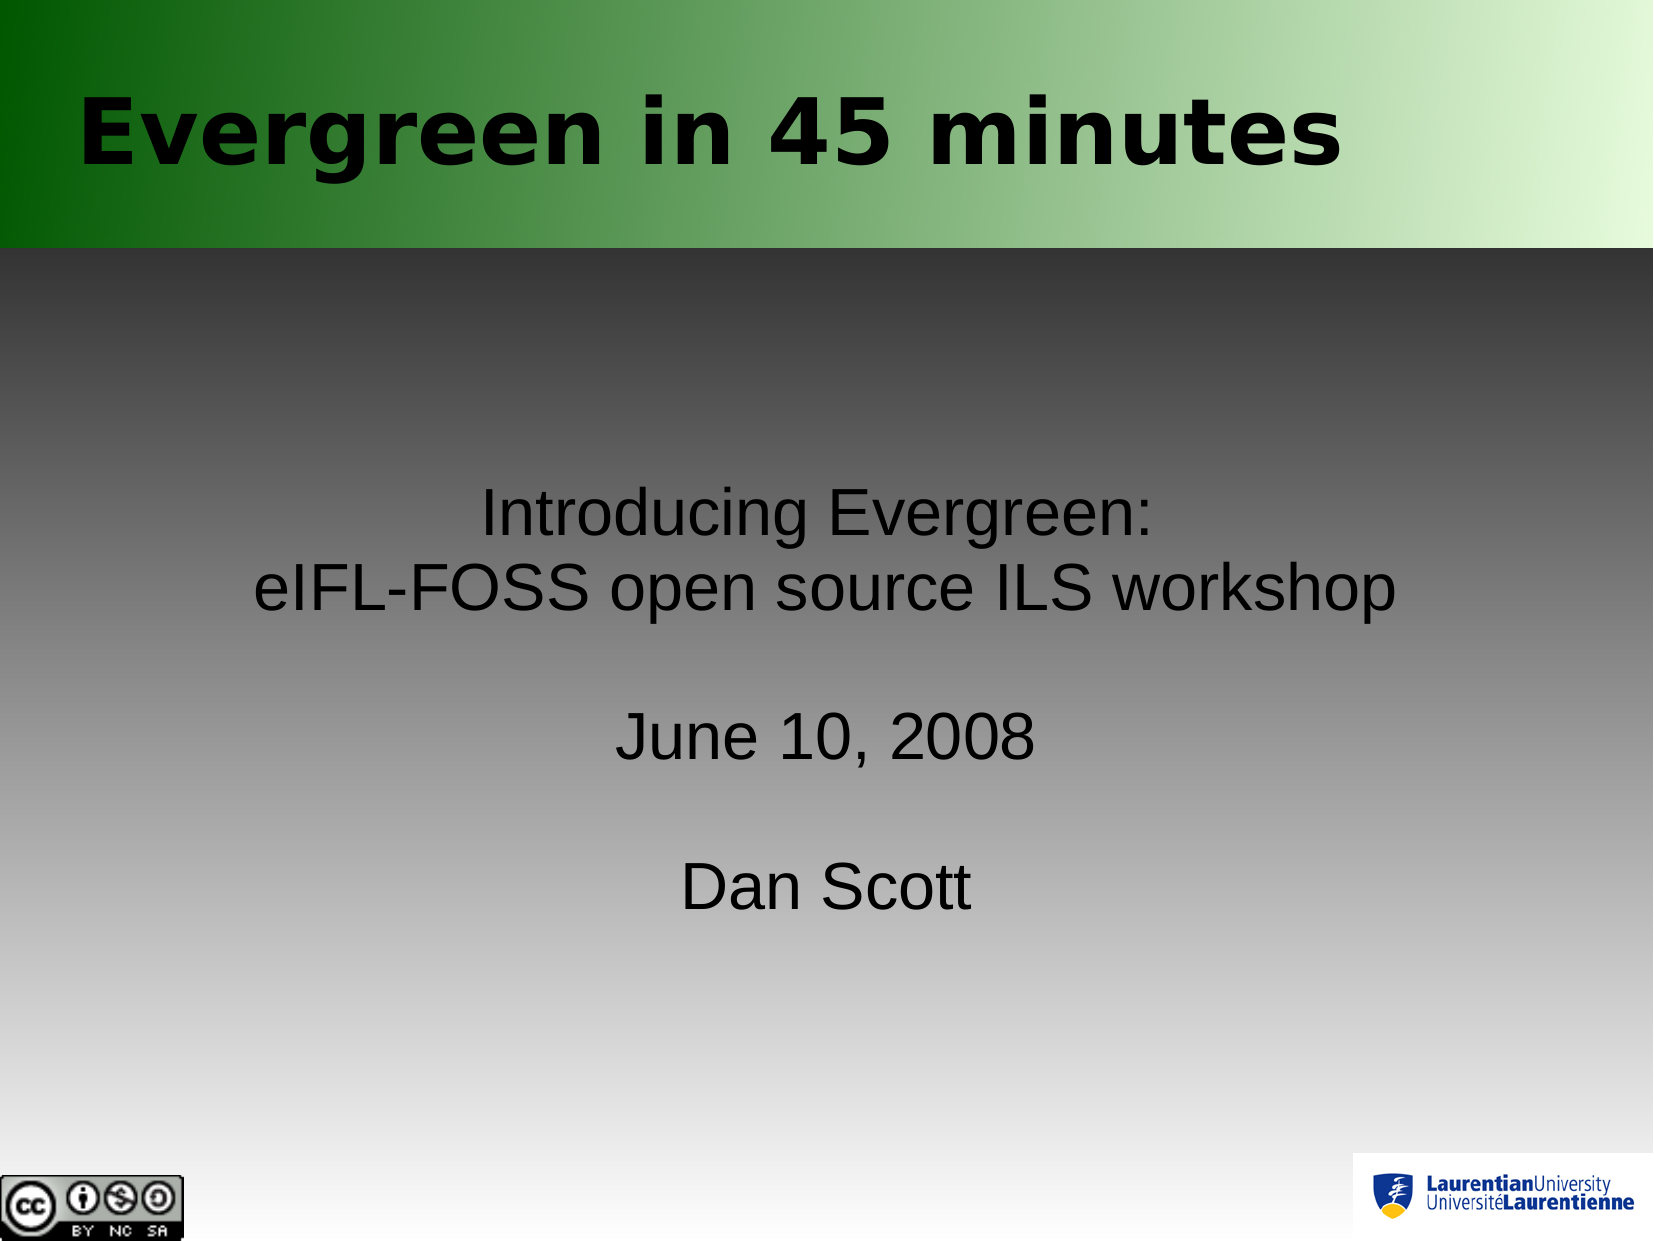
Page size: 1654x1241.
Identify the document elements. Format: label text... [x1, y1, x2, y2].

picture [0, 0, 1653, 248]
subtitle Introducing Evergreen: eIFL-FOSS open source ILS workshop June 10, 2008 Dan Scott [82, 290, 1571, 1109]
picture [0, 1175, 184, 1241]
title Evergreen in 45 minutes [76, 79, 1565, 187]
picture [1353, 1153, 1653, 1238]
